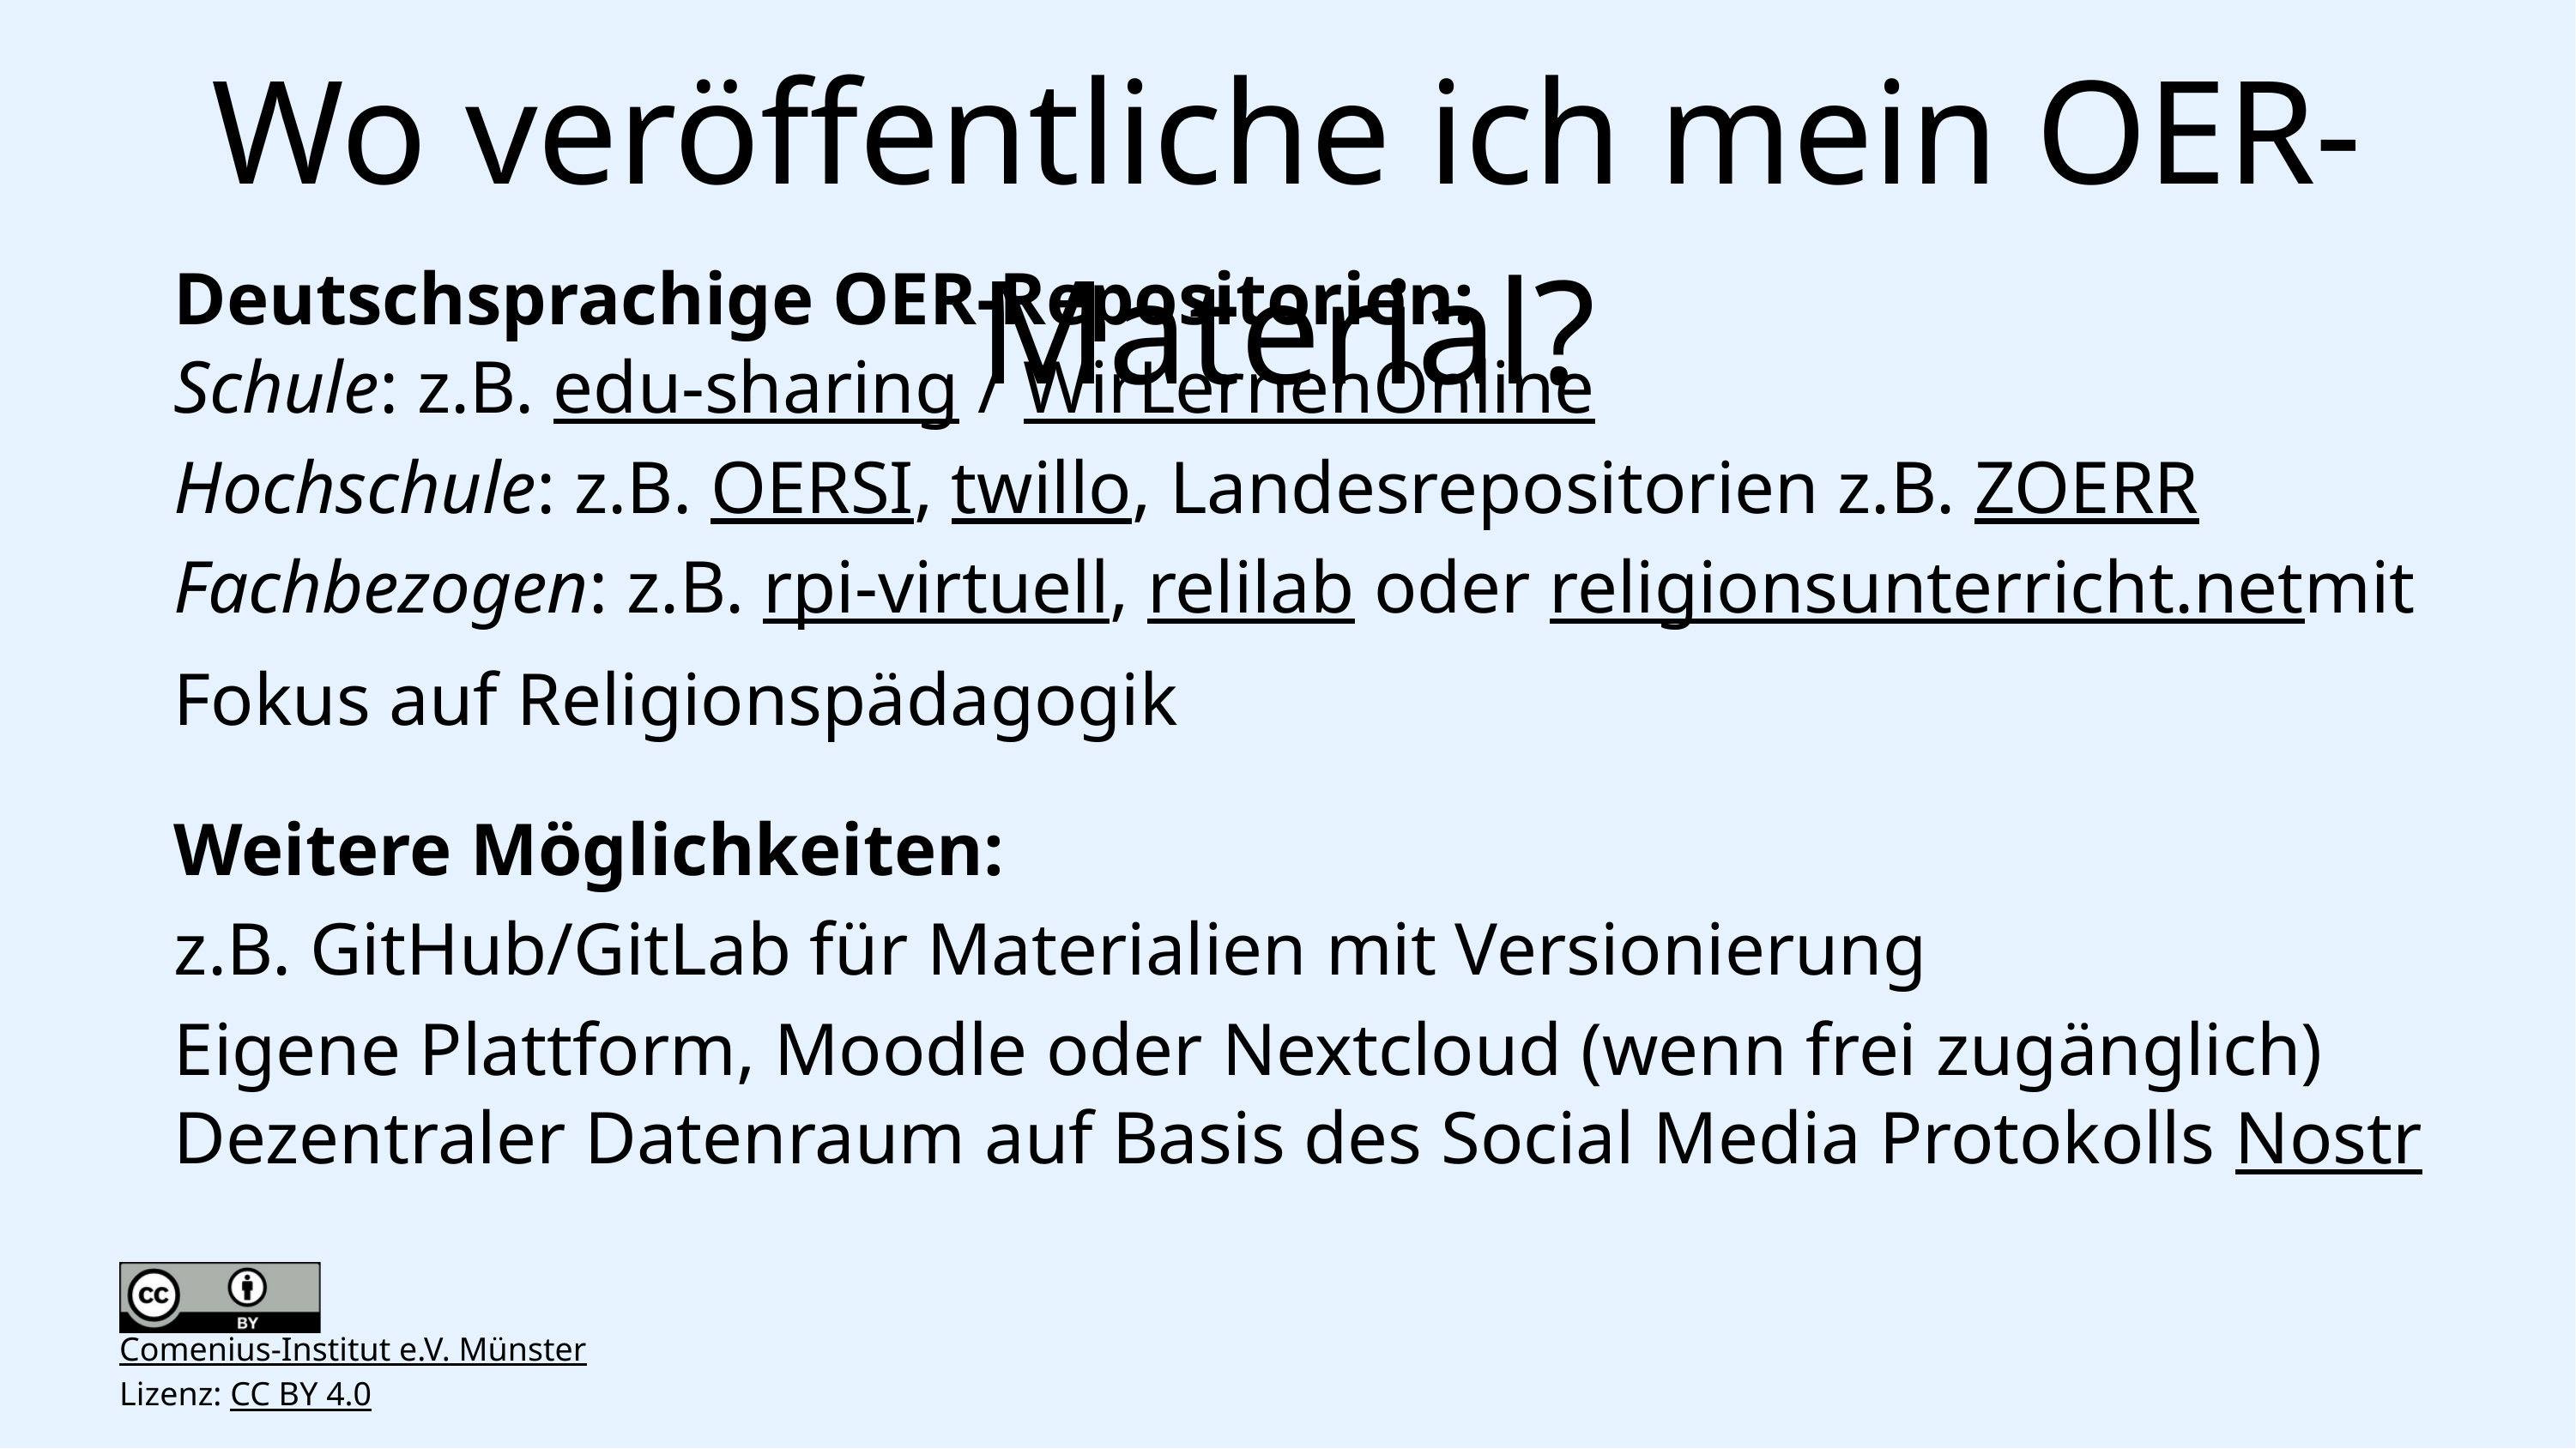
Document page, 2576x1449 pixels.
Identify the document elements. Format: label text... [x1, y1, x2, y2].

text_box Deutschsprachige OER-Repositorien: Schule: z.B. edu-sharing / WirLernenOnline Hochschule: z.B. OERSI, twillo, Landesrepositorien z.B. ZOERR Fachbezogen: z.B. rpi-virtuell, relilab oder religionsunterricht.netmit Fokus auf Religionspädagogik Weitere Möglichkeiten: z.B. GitHub/GitLab für Materialien mit Versionierung Eigene Plattform, Moodle oder Nextcloud (wenn frei zugänglich) Dezentraler Datenraum auf Basis des Social Media Protokolls Nostr [173, 238, 2485, 1277]
text_box [119, 1262, 321, 1327]
text_box Wo veröffentliche ich mein OER-Material? [123, 12, 2452, 205]
text_box Comenius-Institut e.V. Münster Lizenz: CC BY 4.0 [119, 1327, 1378, 1416]
